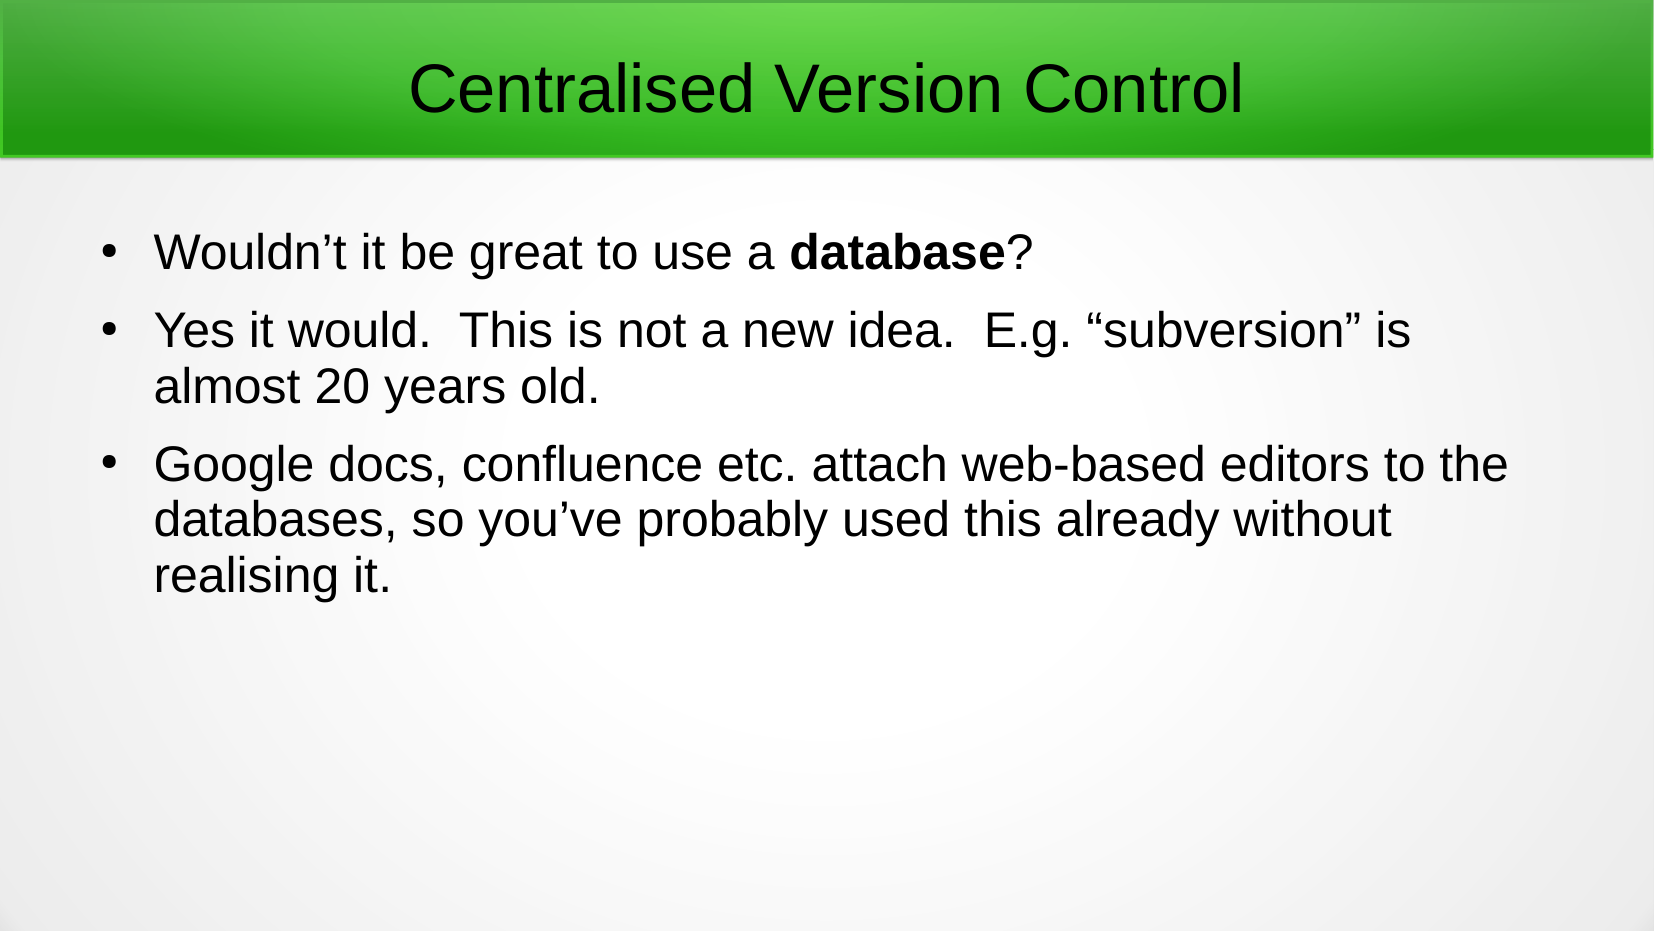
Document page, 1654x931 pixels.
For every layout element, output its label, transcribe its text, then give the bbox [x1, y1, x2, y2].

title Centralised Version Control [82, 35, 1571, 142]
list Wouldn’t it be great to use a database? Yes it would. This is not a new idea. E.g. “subversion” is almost 20 years old. Google docs, confluence etc. attach web-based editors to the databases, so you’ve probably used this already without realising it. [82, 224, 1571, 764]
